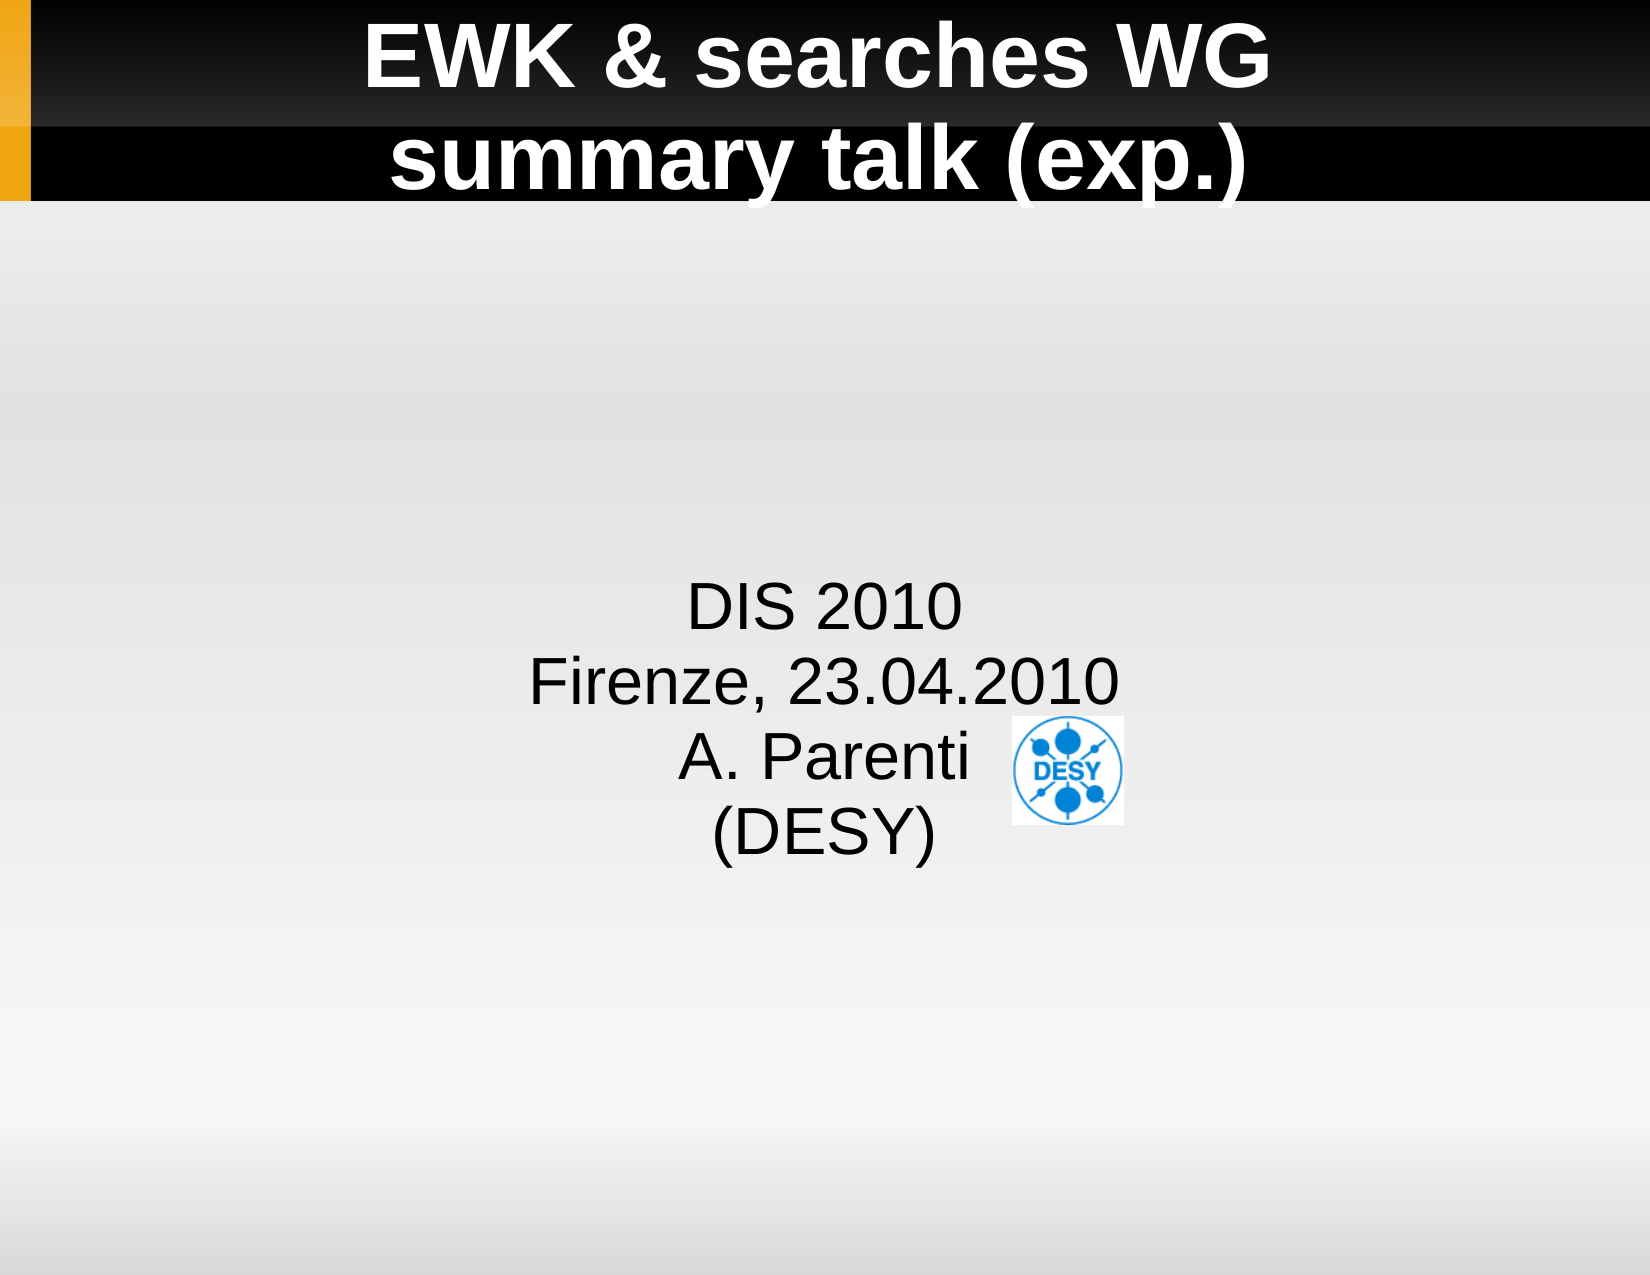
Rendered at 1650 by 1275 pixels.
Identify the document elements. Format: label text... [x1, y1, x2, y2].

title EWK & searches WG summary talk (exp.) [76, 3, 1562, 210]
subtitle DIS 2010 Firenze, 23.04.2010 A. Parenti (DESY) [82, 298, 1568, 1140]
picture [0, 0, 1650, 1275]
